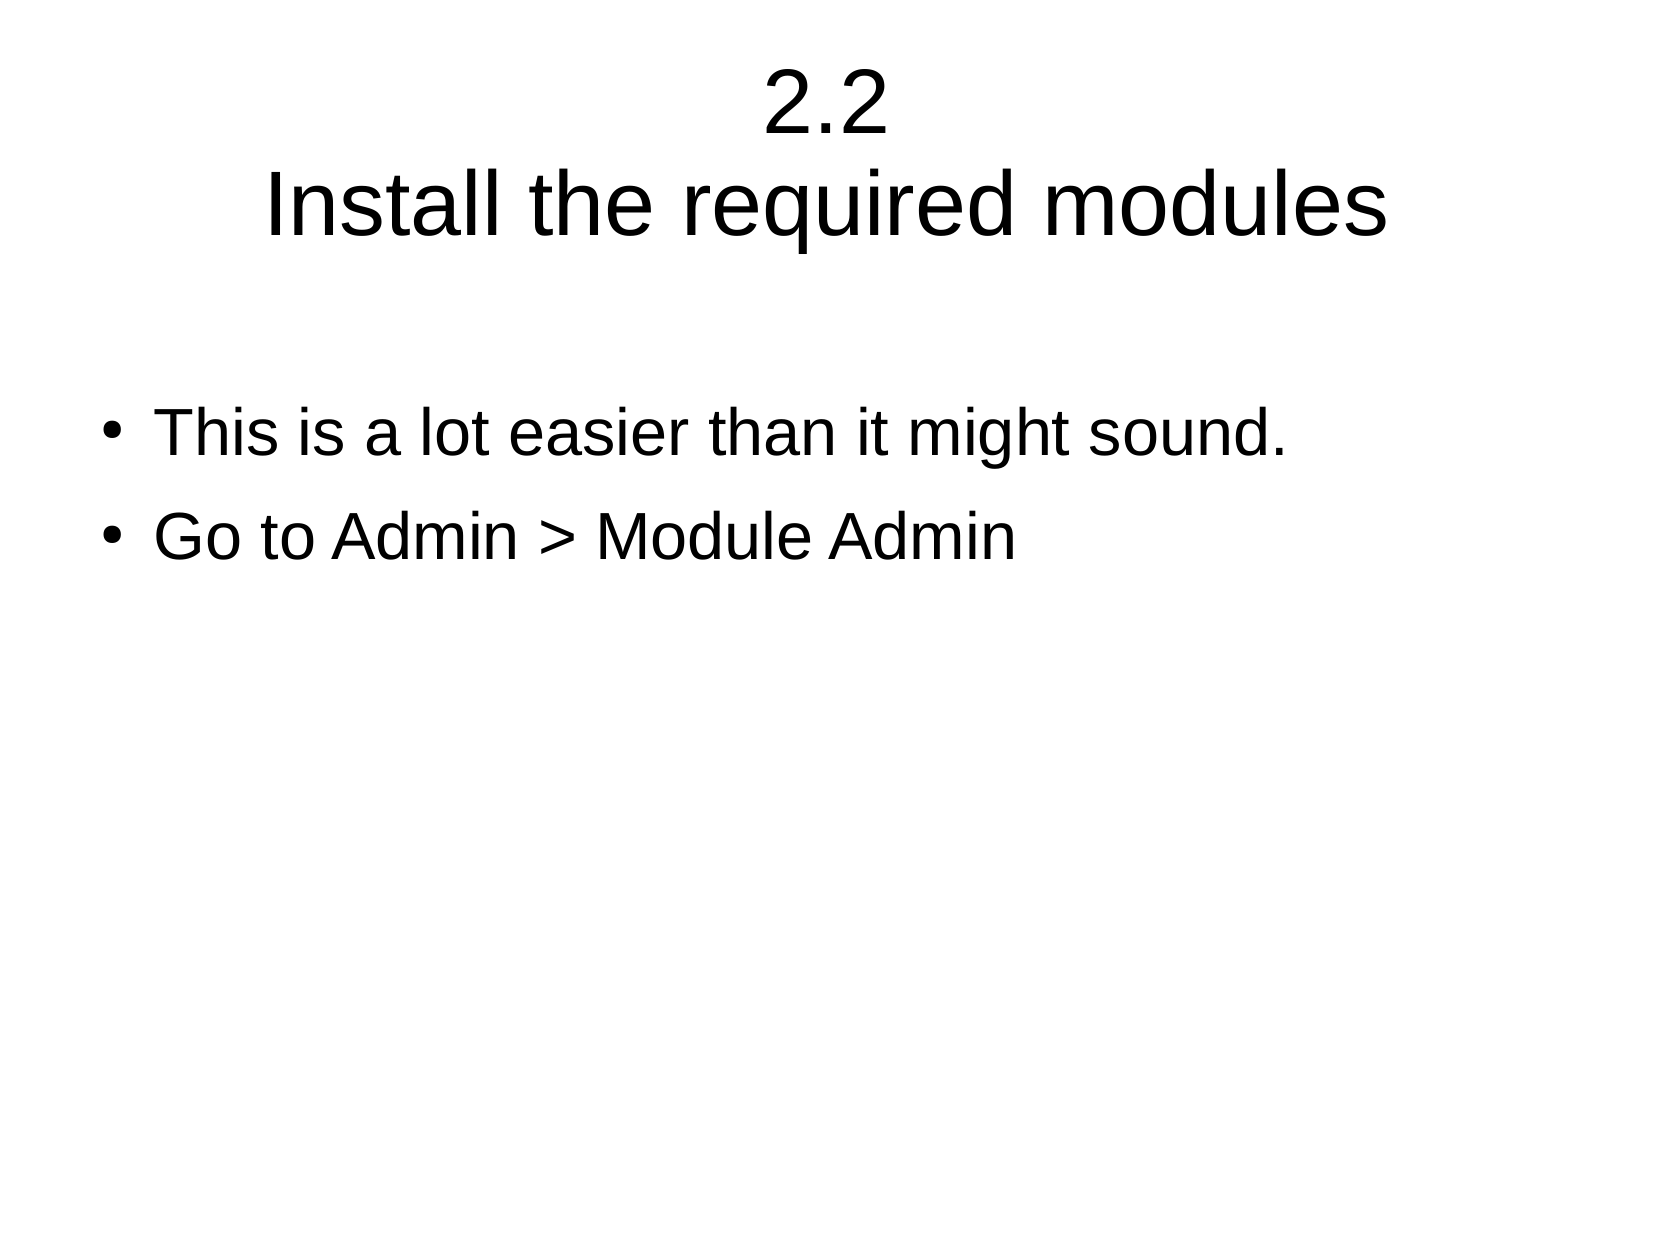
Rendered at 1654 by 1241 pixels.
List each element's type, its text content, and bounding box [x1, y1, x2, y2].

list This is a lot easier than it might sound. Go to Admin > Module Admin [82, 290, 1538, 1010]
title 2.2 Install the required modules [82, 49, 1571, 257]
